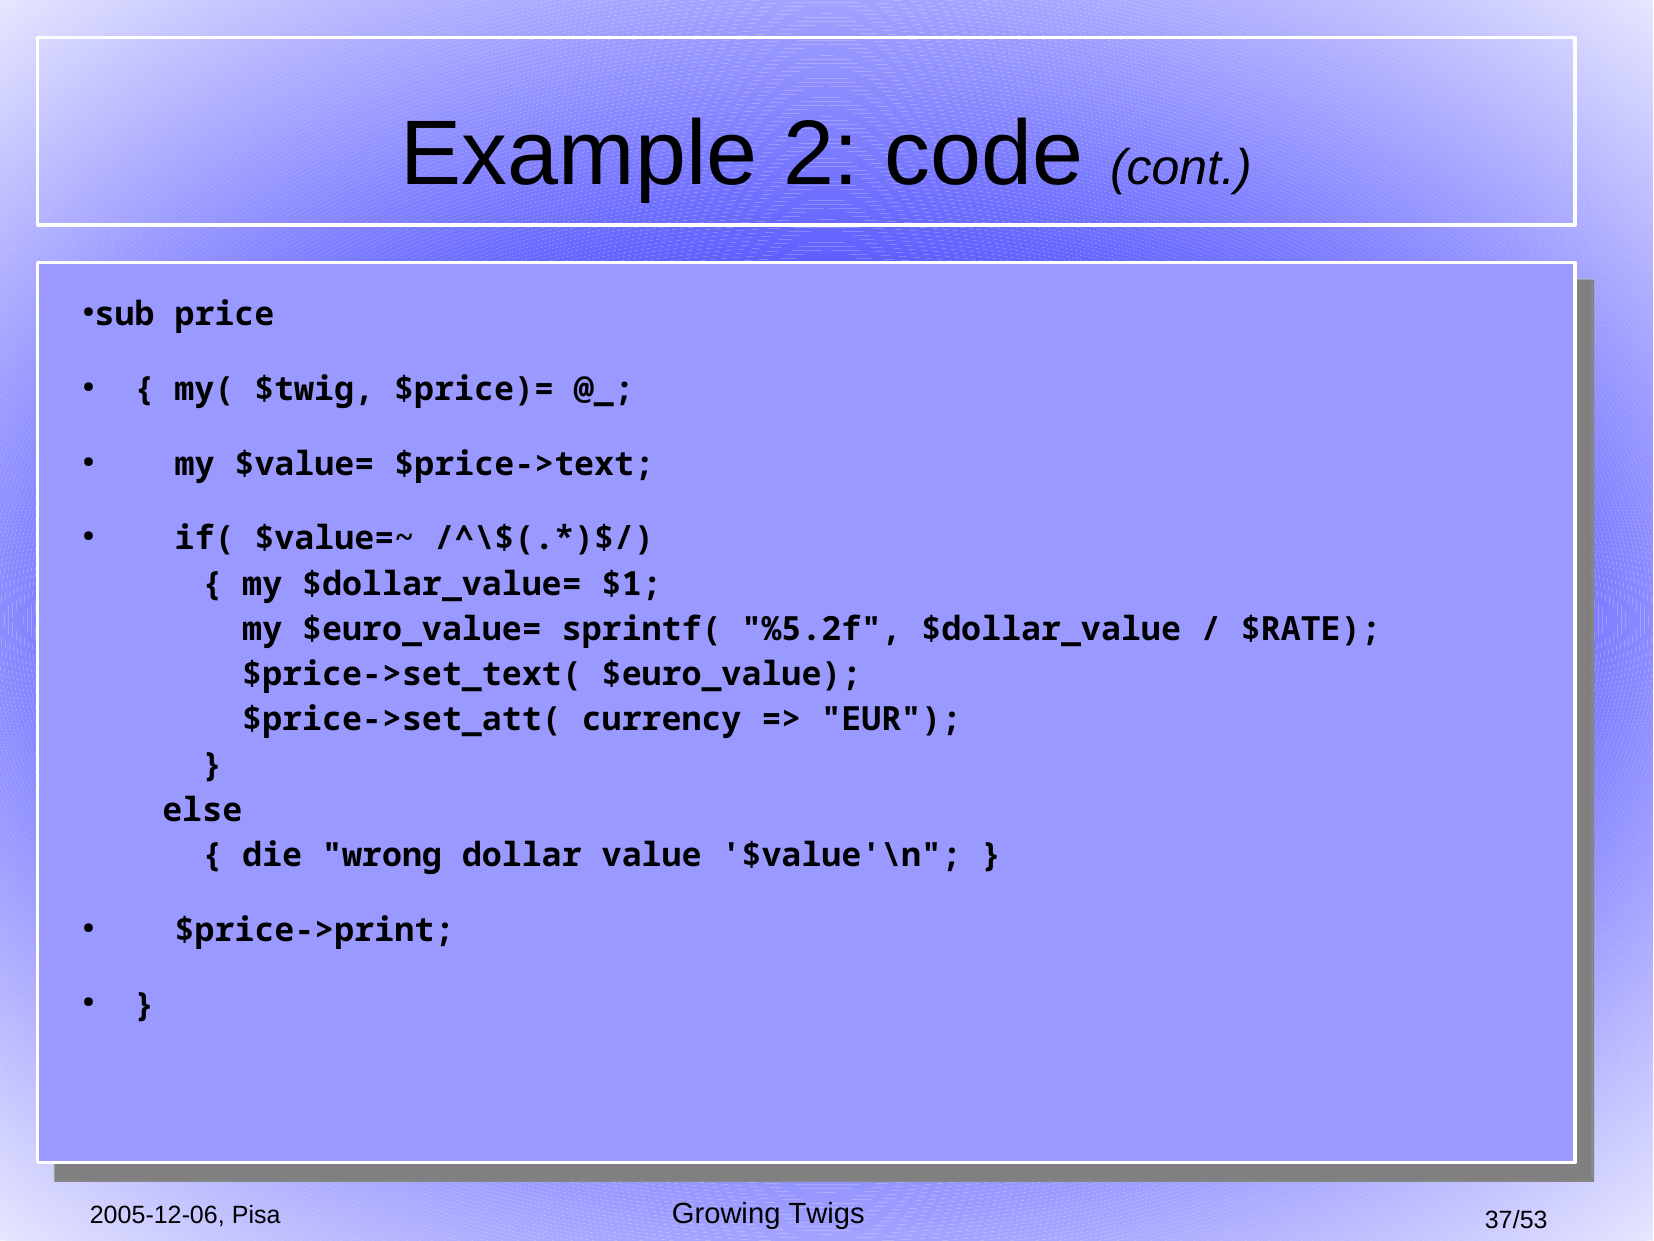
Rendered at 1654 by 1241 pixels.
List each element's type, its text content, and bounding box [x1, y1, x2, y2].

title Example 2: code (cont.) [82, 49, 1571, 257]
list sub price { my( $twig, $price)= @_; my $value= $price->text; if( $value=~ /^\$(.*)$/) { my $dollar_value= $1; my $euro_value= sprintf( "%5.2f", $dollar_value / $RATE); $price->set_text( $euro_value); $price->set_att( currency => "EUR"); } else { die "wrong dollar value '$value'\n"; } $price->print; } [82, 290, 1571, 1109]
